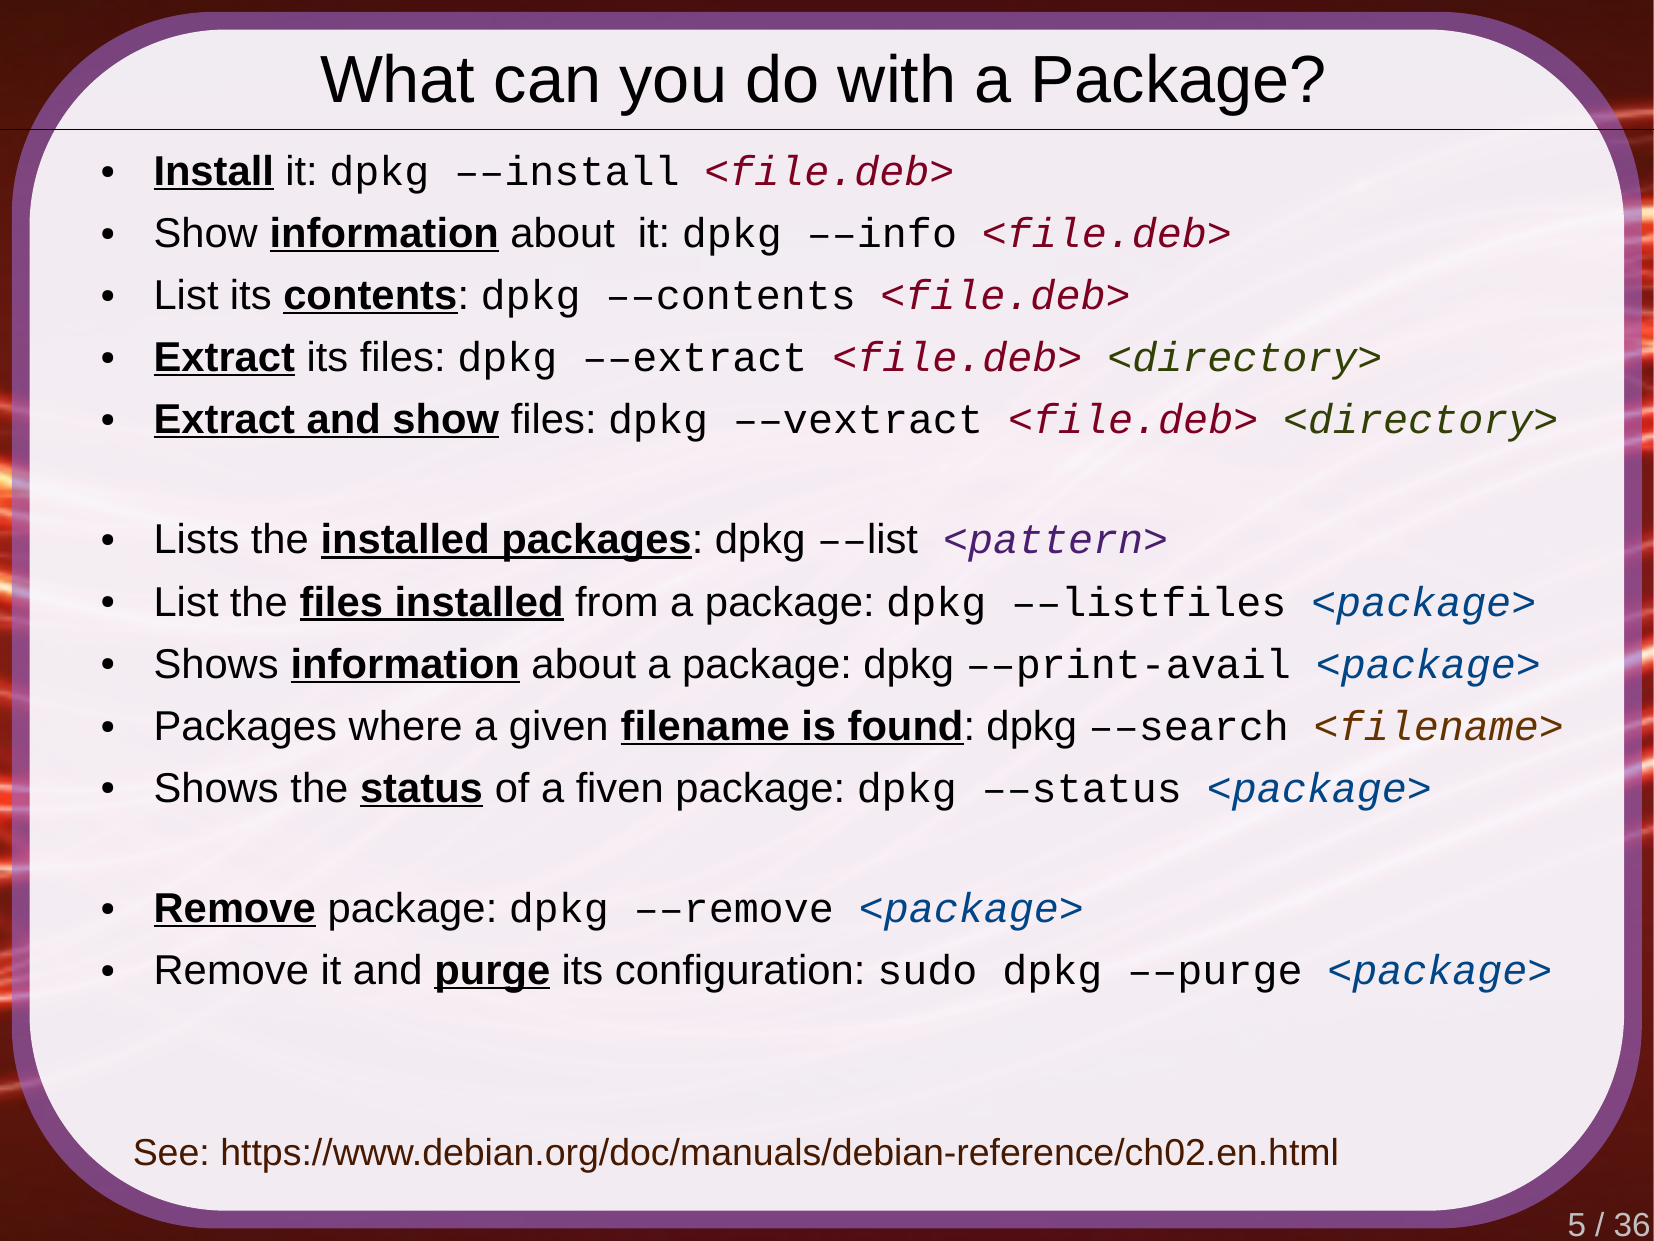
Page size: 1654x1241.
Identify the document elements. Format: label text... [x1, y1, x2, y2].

list Install it: dpkg ––install <file.deb> Show information about it: dpkg ––info <file.deb> List its contents: dpkg ––contents <file.deb> Extract its files: dpkg ––extract <file.deb> <directory> Extract and show files: dpkg ––vextract <file.deb> <directory> Lists the installed packages: dpkg ––list <pattern> List the files installed from a package: dpkg ––listfiles <package> Shows information about a package: dpkg ––print-avail <package> Packages where a given filename is found: dpkg ––search <filename> Shows the status of a fiven package: dpkg ––status <package> Remove package: dpkg ––remove <package> Remove it and purge its configuration: sudo dpkg ––purge <package> [82, 147, 1571, 1123]
title What can you do with a Package? [82, 35, 1565, 125]
picture [0, 130, 1654, 1241]
picture [0, 0, 1654, 129]
text_box See: https://www.debian.org/doc/manuals/debian-reference/ch02.en.html [118, 1124, 1536, 1224]
